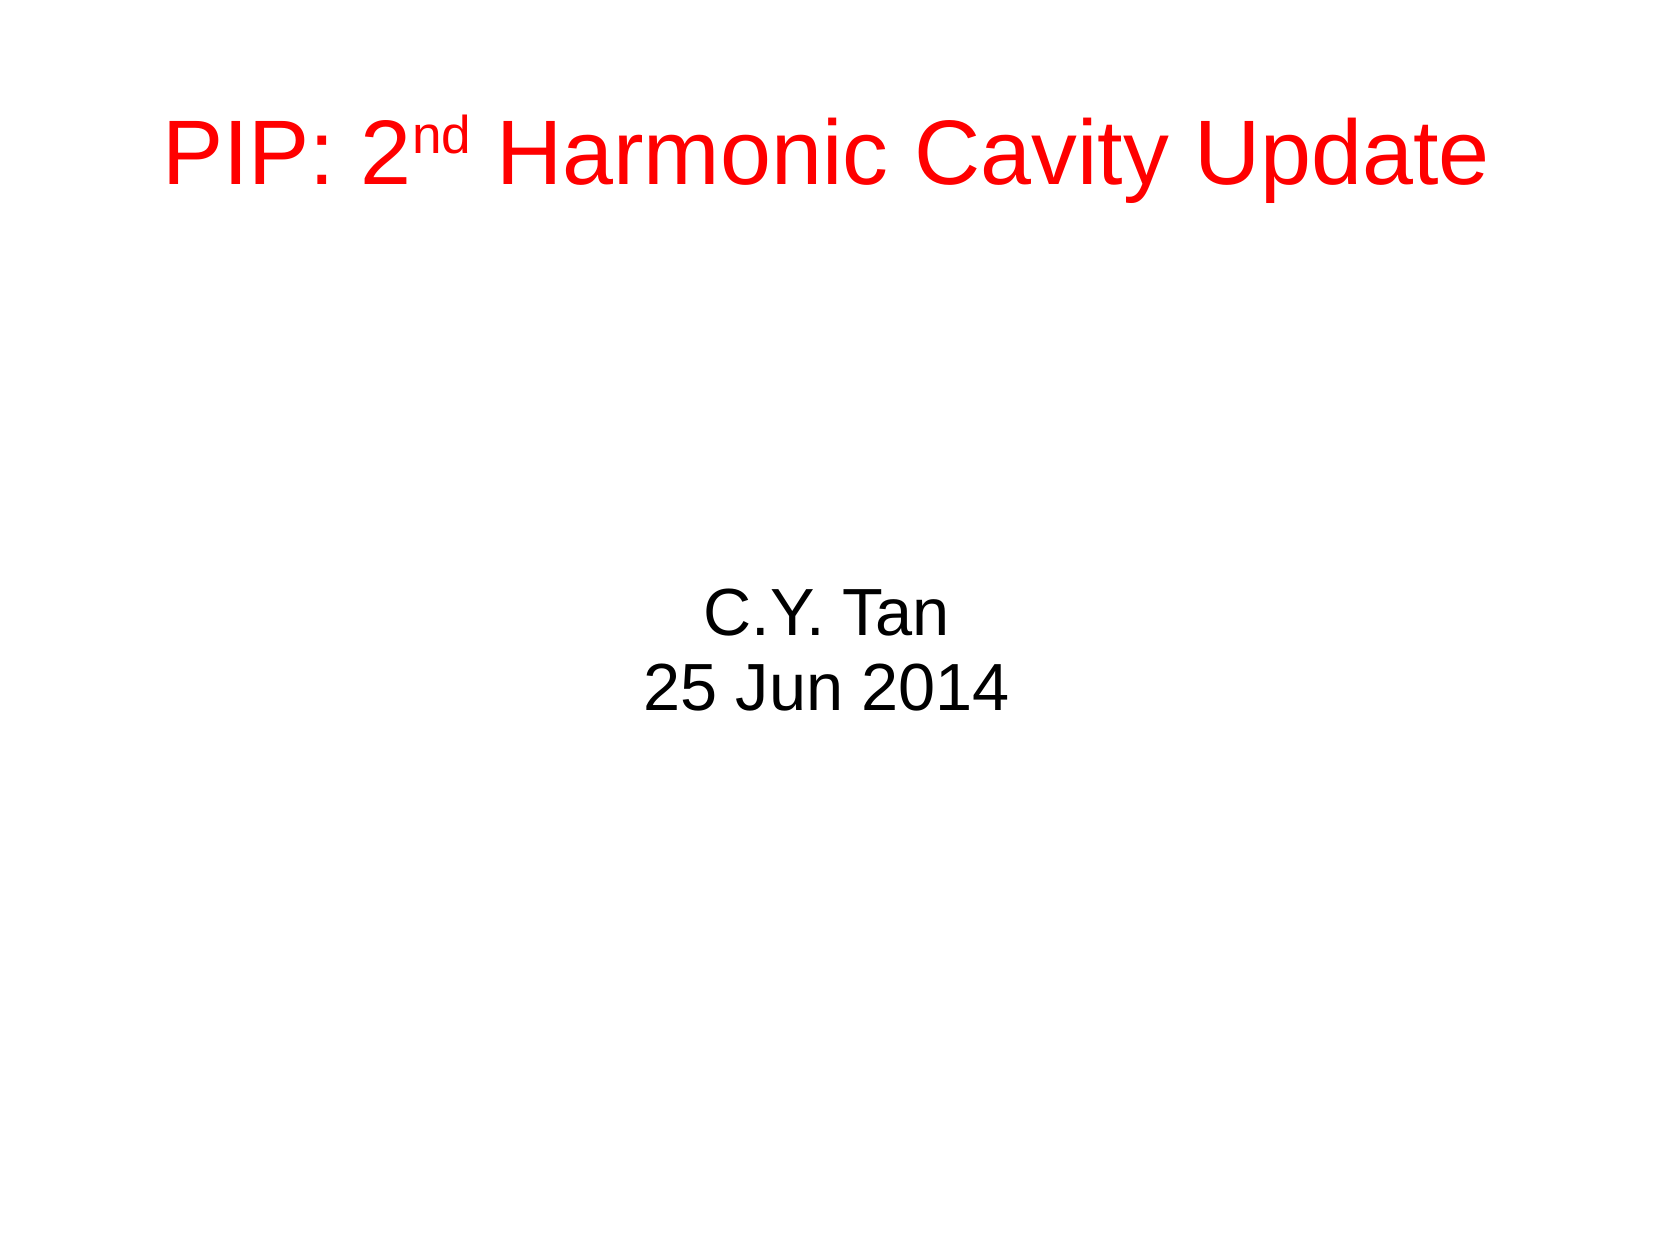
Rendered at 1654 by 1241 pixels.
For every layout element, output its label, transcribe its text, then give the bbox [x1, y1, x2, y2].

subtitle C.Y. Tan 25 Jun 2014 [82, 290, 1571, 1010]
title PIP: 2nd Harmonic Cavity Update [82, 49, 1571, 257]
